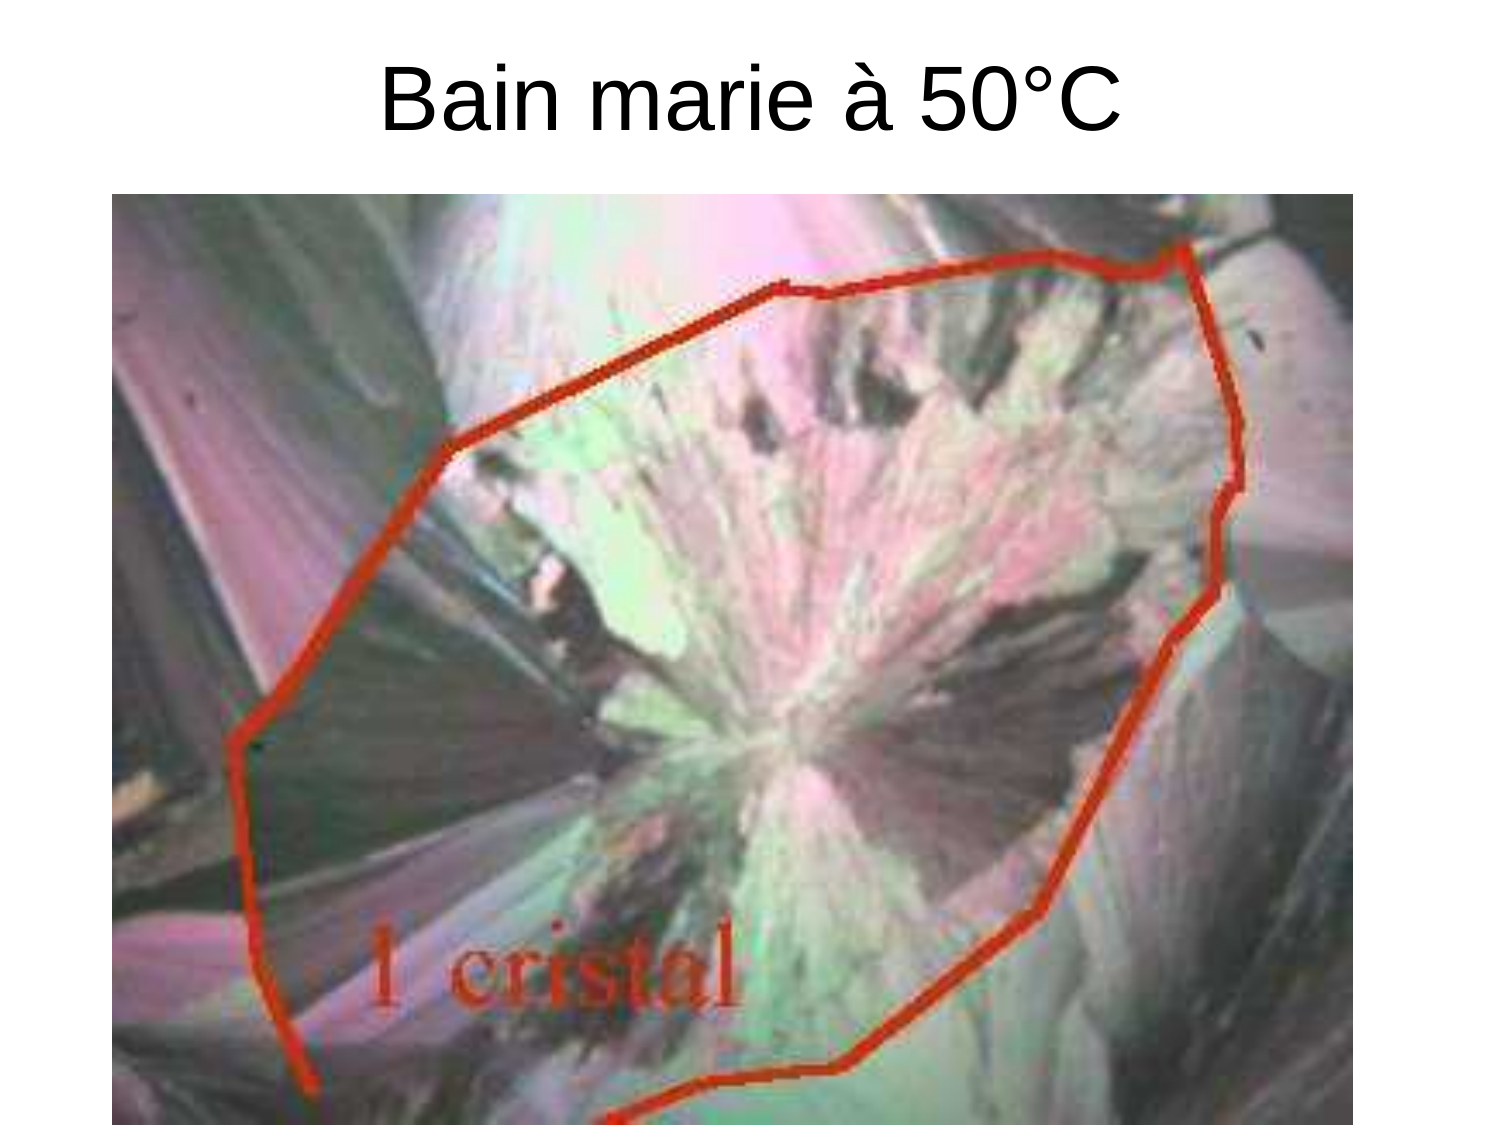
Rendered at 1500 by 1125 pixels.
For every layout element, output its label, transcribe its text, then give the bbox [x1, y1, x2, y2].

picture [112, 194, 1353, 1125]
title Bain marie à 50°C [76, 0, 1427, 188]
